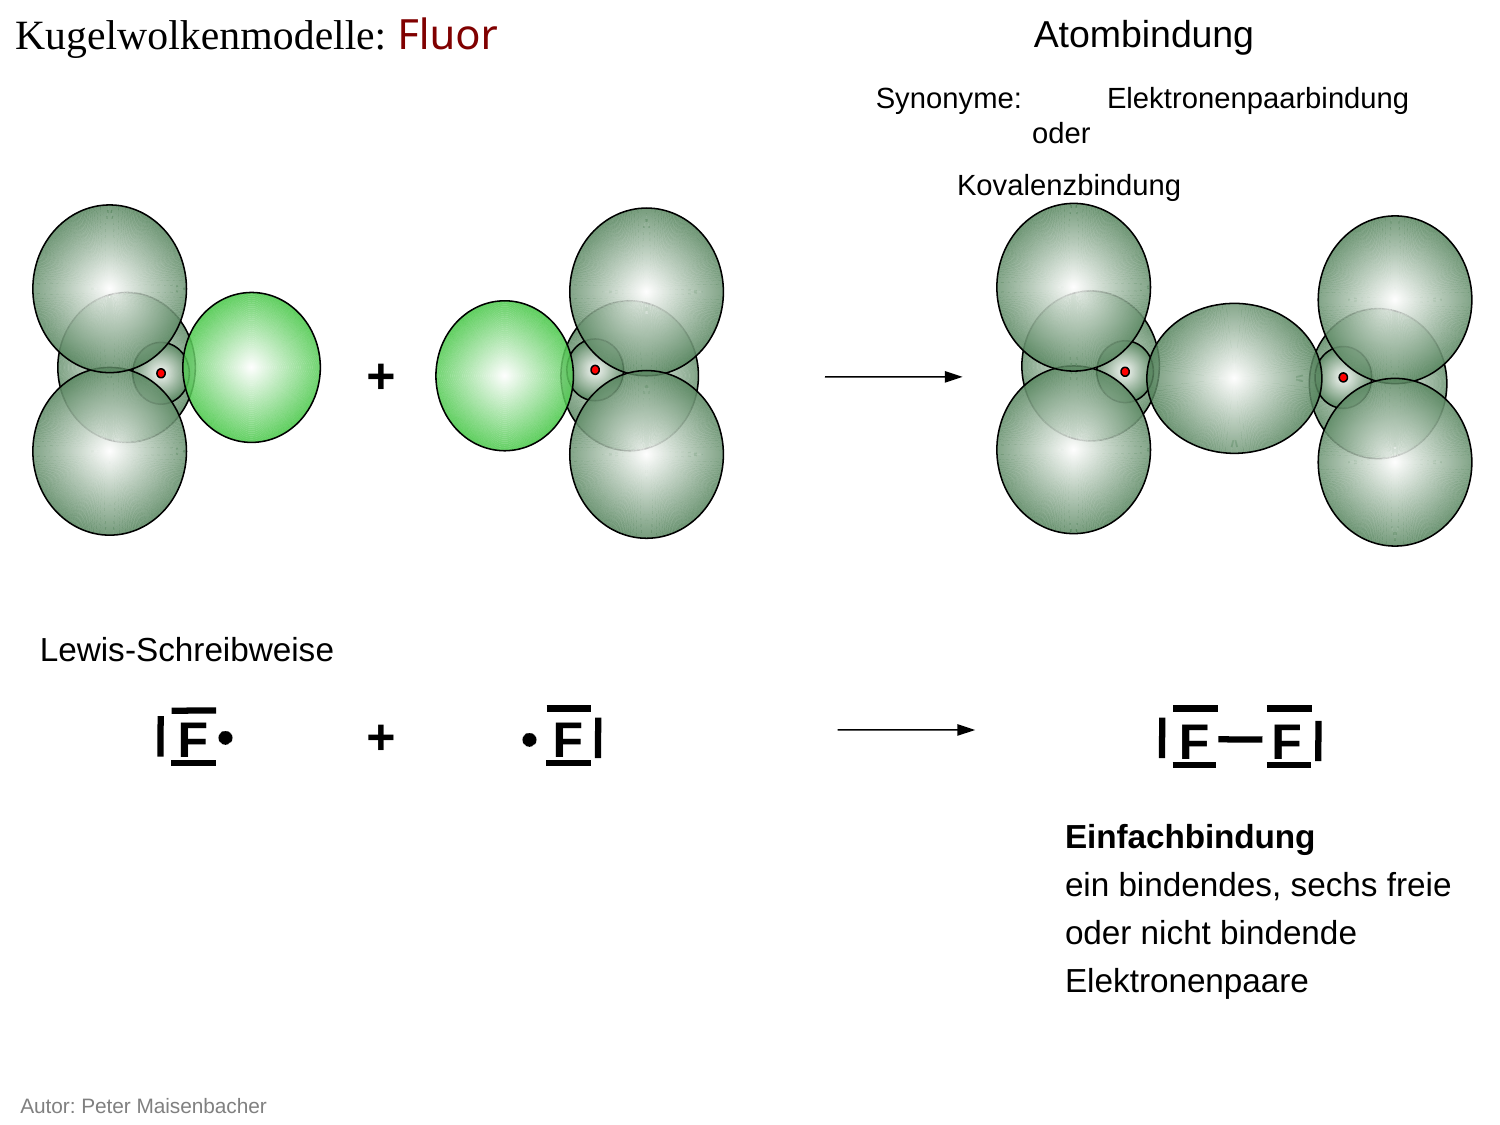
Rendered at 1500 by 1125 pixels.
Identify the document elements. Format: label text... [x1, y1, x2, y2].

text_box Atombindung [1019, 2, 1269, 62]
text_box + [351, 336, 411, 412]
picture [215, 725, 236, 749]
text_box [996, 208, 1472, 547]
text_box + [351, 697, 411, 773]
text_box [435, 207, 724, 539]
text_box Autor: Peter Maisenbacher [0, 1074, 288, 1125]
picture [519, 727, 540, 751]
text_box F [1256, 701, 1317, 777]
text_box Synonyme: Elektronenpaarbindung oder Kovalenzbindung [861, 72, 1436, 208]
text_box [32, 204, 321, 536]
text_box Einfachbindung ein bindendes, sechs freie oder nicht bindende Elektronenpaare [1050, 807, 1500, 1055]
text_box F [1164, 701, 1225, 777]
text_box F [162, 700, 224, 776]
text_box F [537, 700, 599, 776]
text_box Kugelwolkenmodelle: Fluor [0, 0, 1500, 65]
text_box Lewis-Schreibweise [24, 620, 349, 676]
